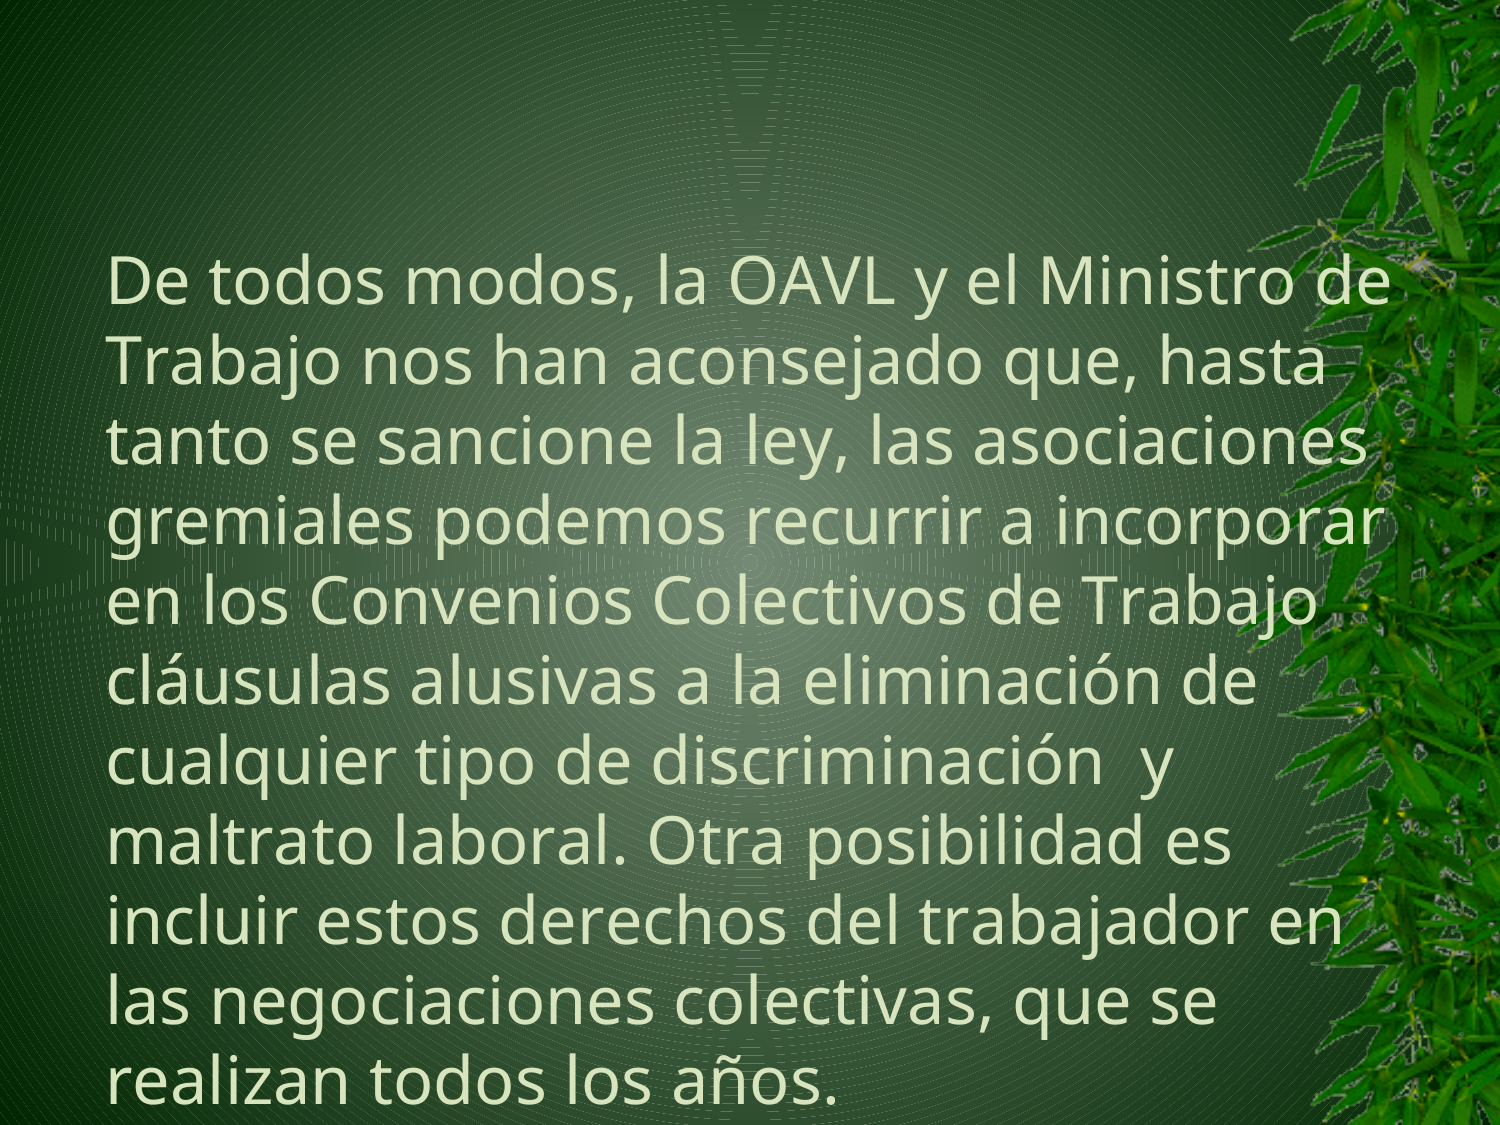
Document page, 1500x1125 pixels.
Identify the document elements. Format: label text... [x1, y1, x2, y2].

title De todos modos, la OAVL y el Ministro de Trabajo nos han aconsejado que, hasta tanto se sancione la ley, las asociaciones gremiales podemos recurrir a incorporar en los Convenios Colectivos de Trabajo cláusulas alusivas a la eliminación de cualquier tipo de discriminación y maltrato laboral. Otra posibilidad es incluir estos derechos del trabajador en las negociaciones colectivas, que se realizan todos los años. [75, 0, 1426, 1125]
